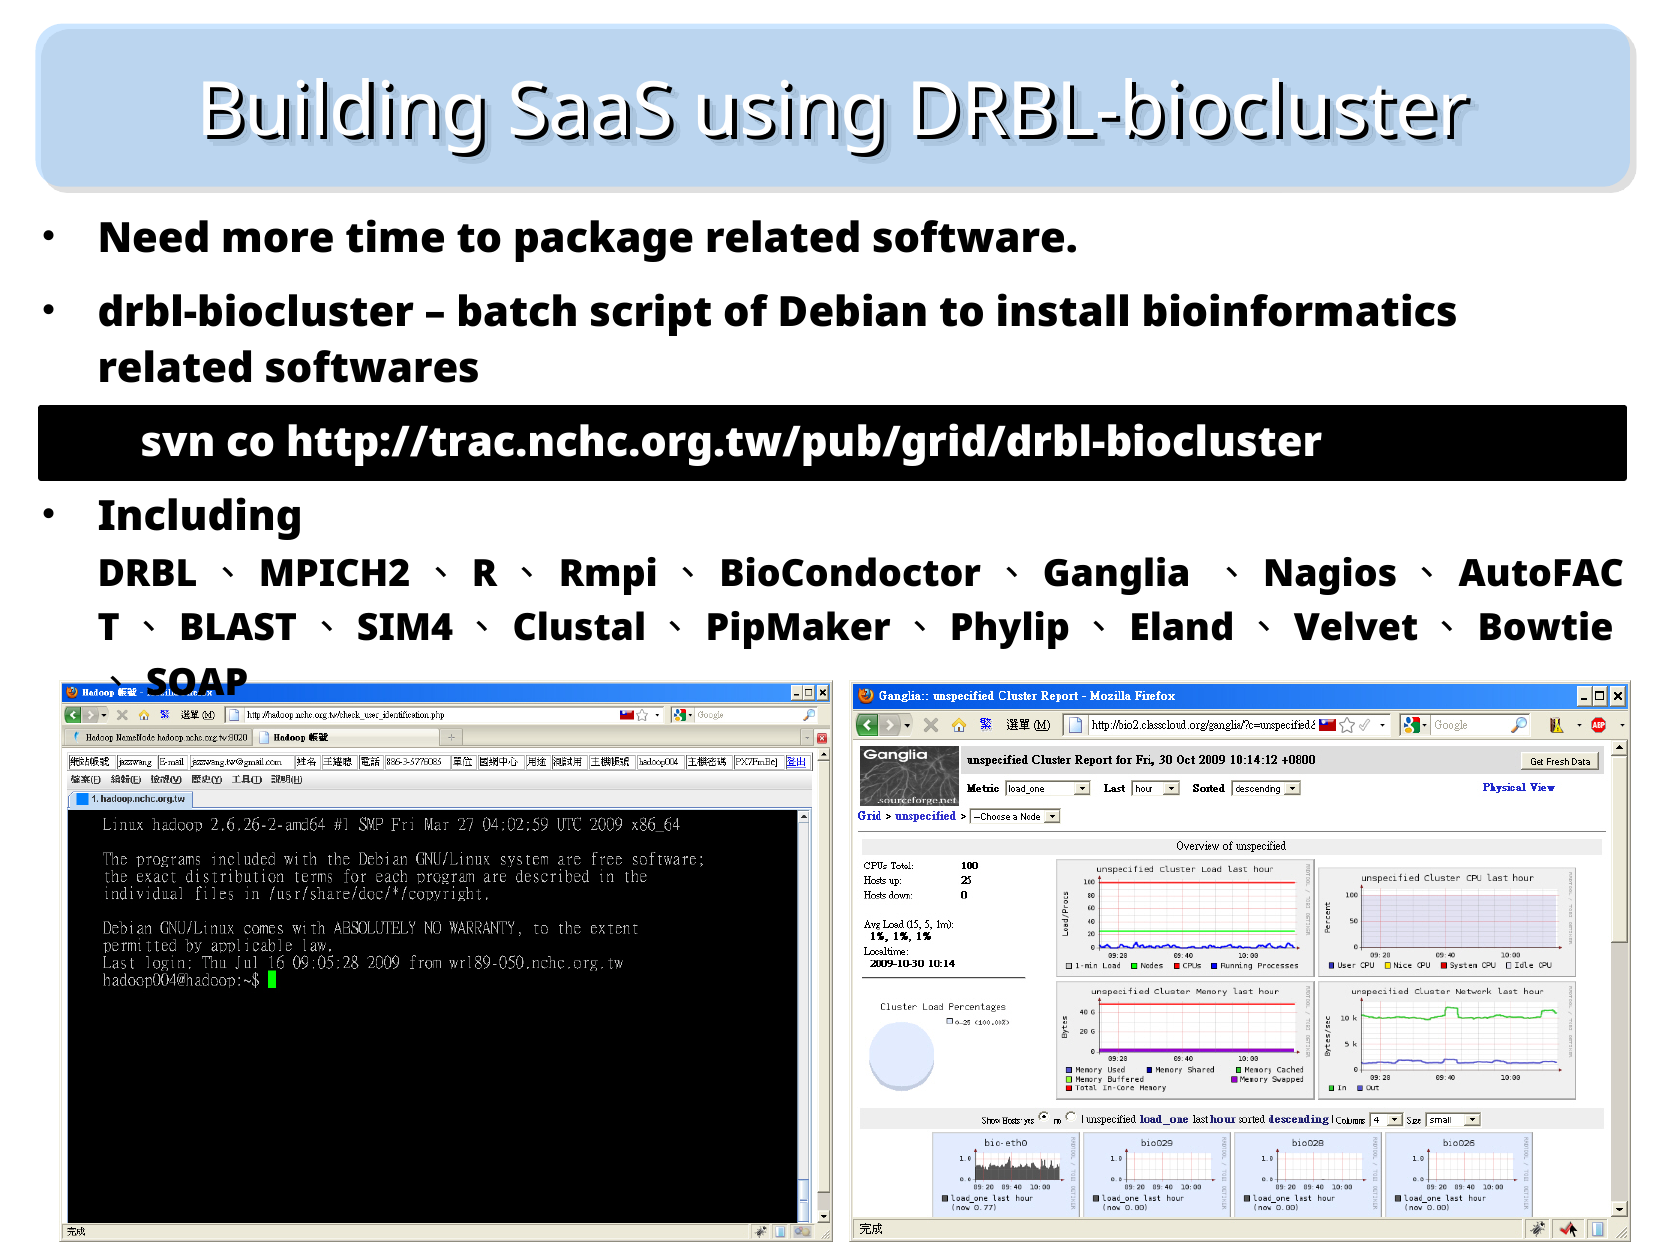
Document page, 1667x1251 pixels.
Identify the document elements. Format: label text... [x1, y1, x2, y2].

picture [59, 680, 833, 1242]
picture [849, 680, 1631, 1242]
text_box Building SaaS using DRBL-biocluster [35, 23, 1630, 187]
list Need more time to package related software. drbl-biocluster – batch script of Debian to install bioinformatics related softwares svn co http://trac.nchc.org.tw/pub/grid/drbl-biocluster Including DRBL、MPICH2、R、Rmpi、BioCondoctor、Ganglia 、Nagios、AutoFACT、BLAST、SIM4、Clustal、PipMaker、Phylip、Eland、Velvet、Bowtie、SOAP [41, 207, 1625, 659]
picture [177, 680, 187, 689]
